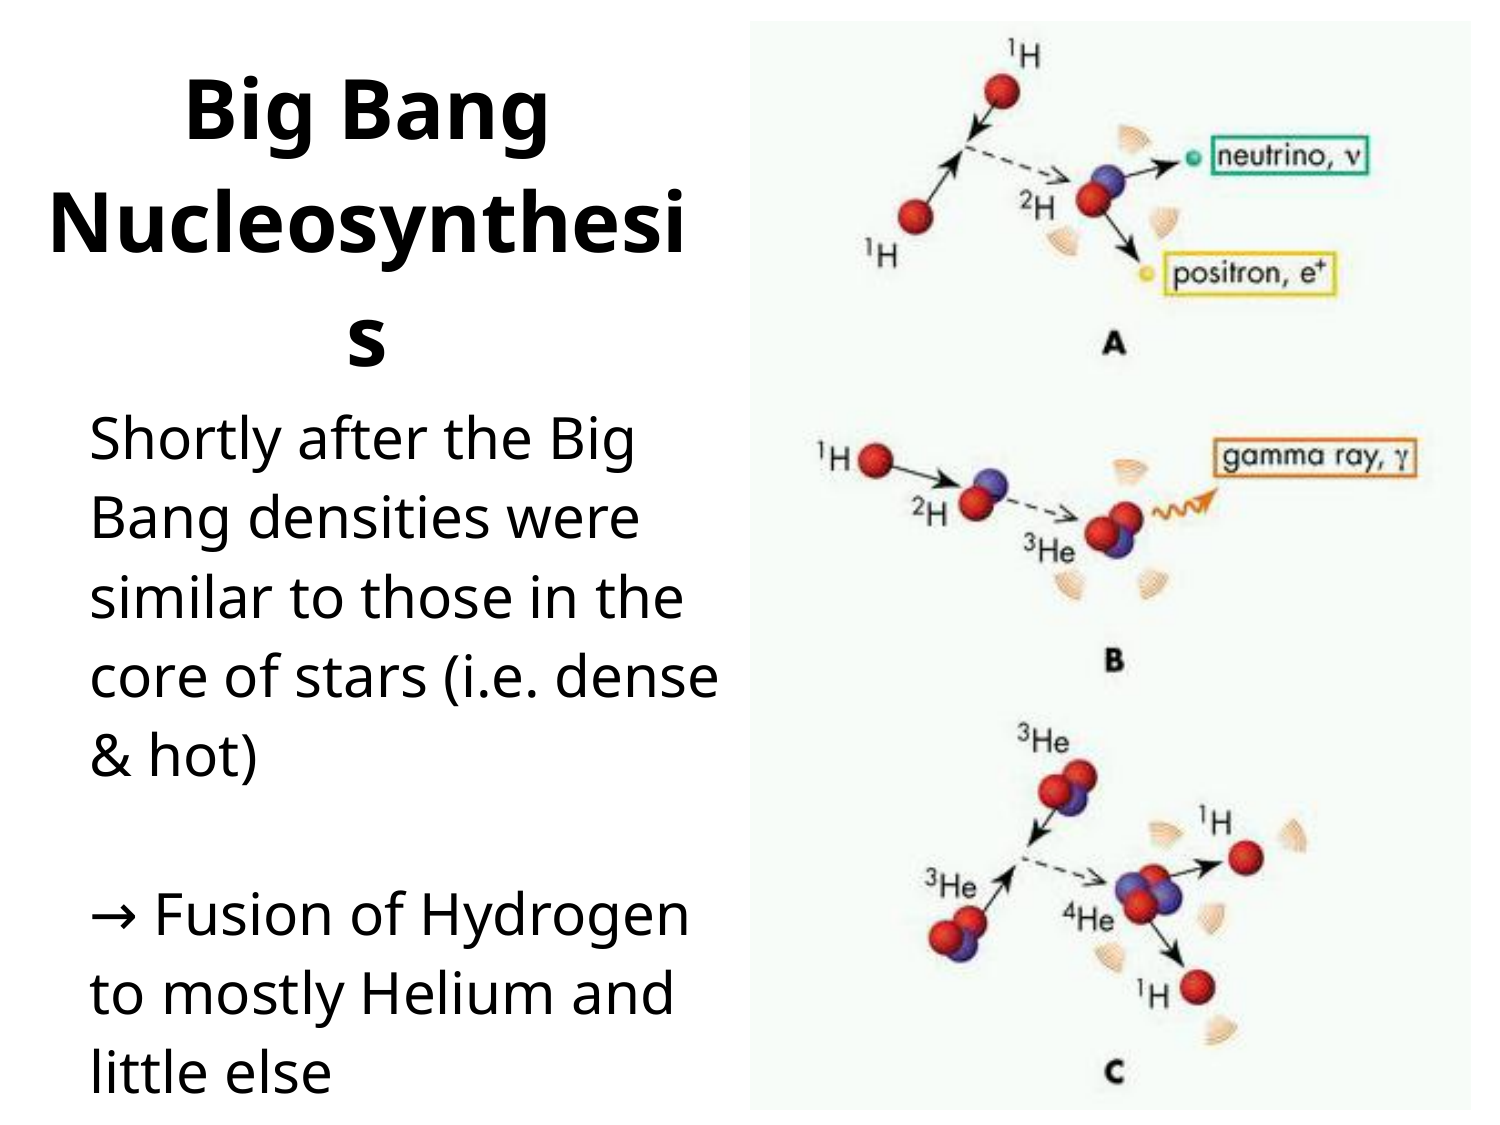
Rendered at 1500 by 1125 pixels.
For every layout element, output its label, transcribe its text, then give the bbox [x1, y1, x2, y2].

picture [750, 21, 1471, 1111]
title Big Bang Nucleosynthesis [30, 21, 706, 421]
text_box Shortly after the Big Bang densities were similar to those in the core of stars (i.e. dense & hot) → Fusion of Hydrogen to mostly Helium and little else [75, 389, 736, 1015]
